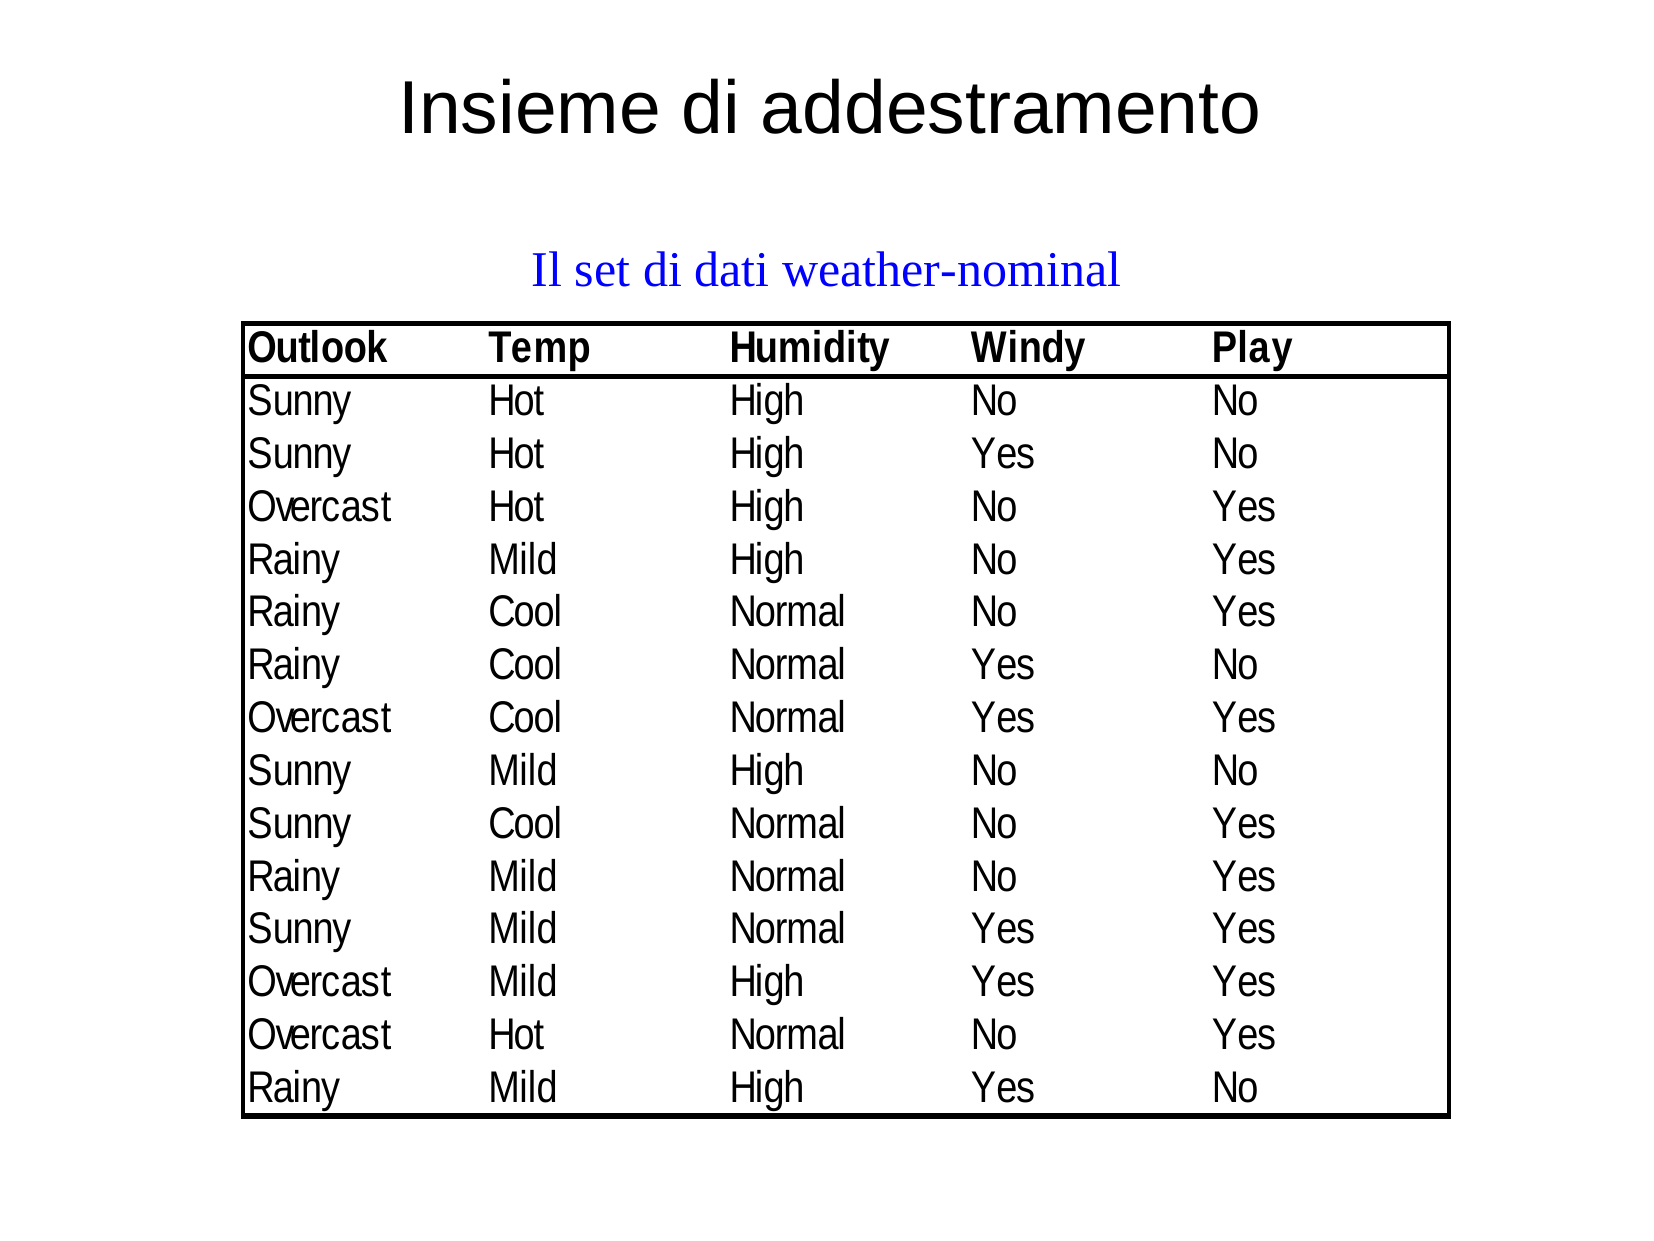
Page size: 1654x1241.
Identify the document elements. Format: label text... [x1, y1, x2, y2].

chart [239, 319, 1454, 1173]
text_box Il set di dati weather-nominal [102, 242, 1551, 298]
title Insieme di addestramento [52, 42, 1608, 173]
